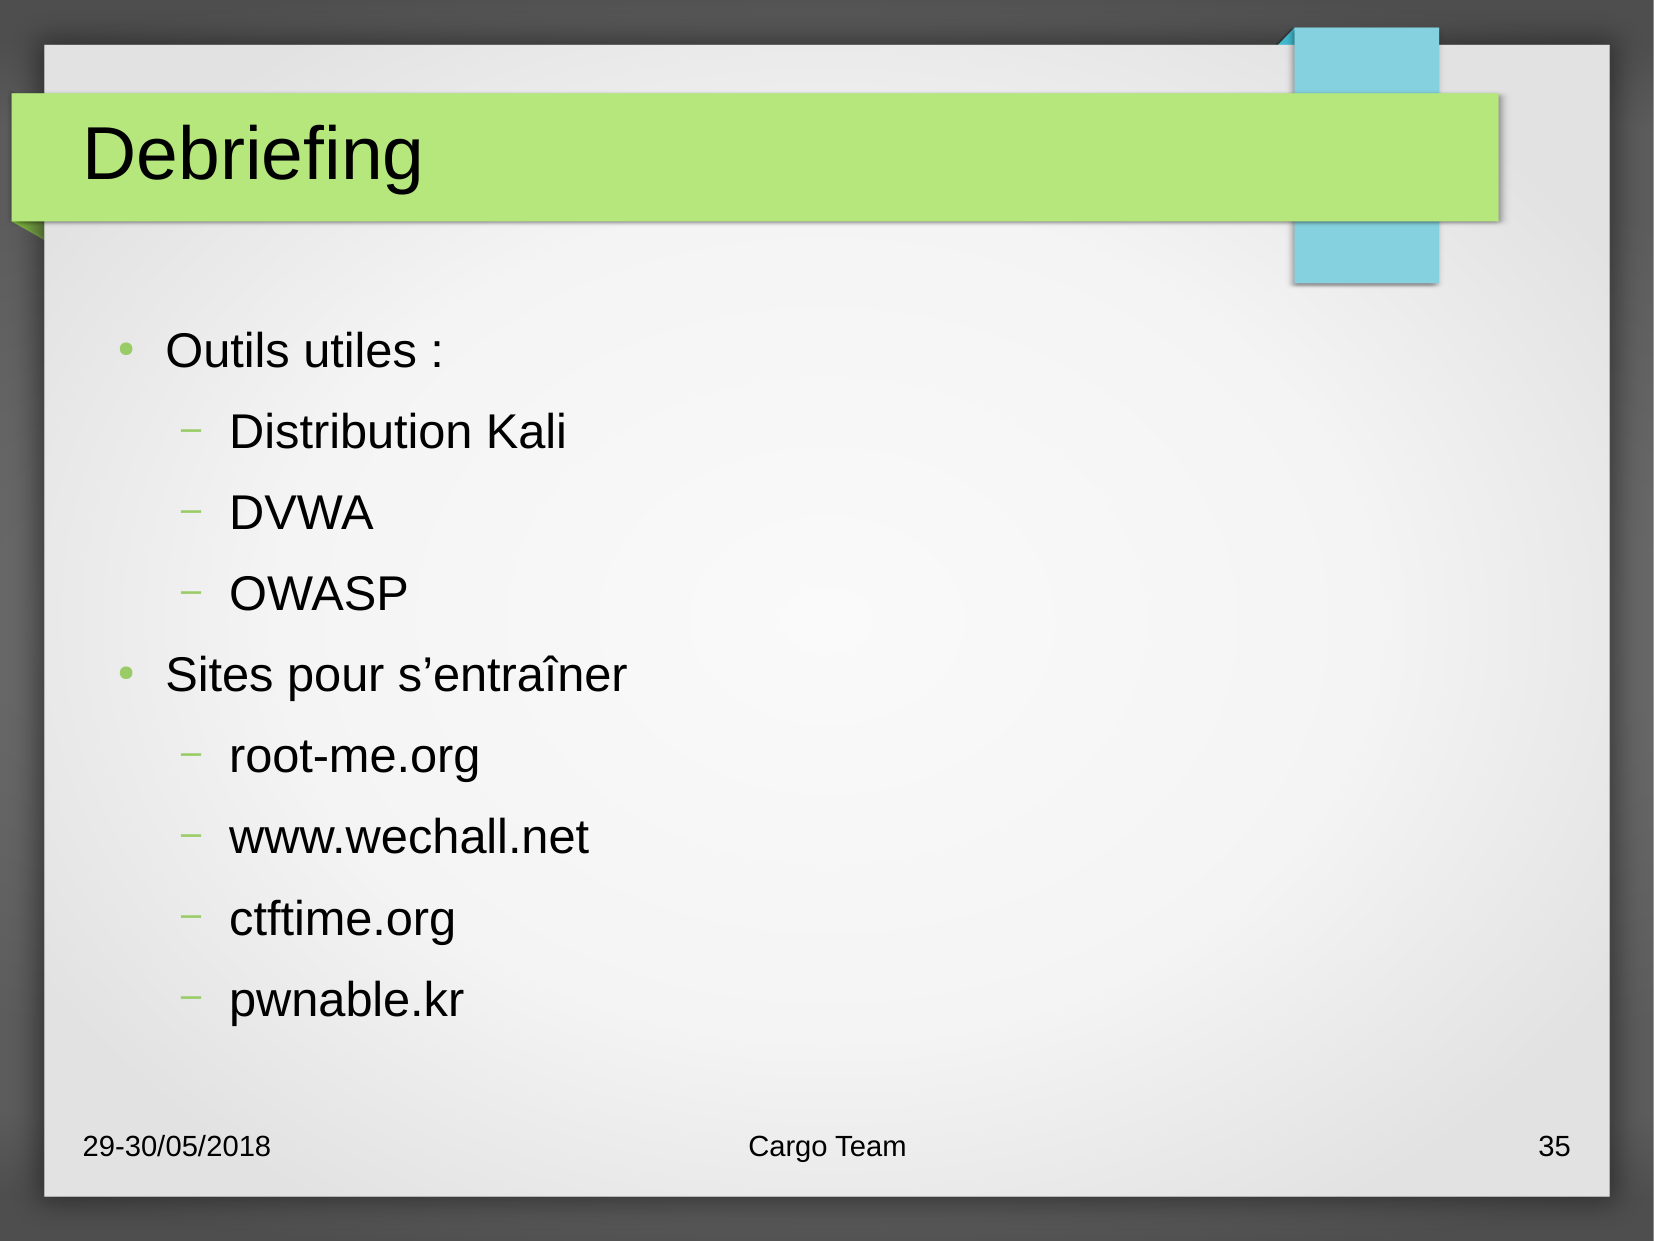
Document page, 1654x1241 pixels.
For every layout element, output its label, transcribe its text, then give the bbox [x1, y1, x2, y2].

picture [0, 0, 1654, 1241]
title Debriefing [82, 94, 1264, 213]
text_box Outils utiles : Distribution Kali DVWA OWASP Sites pour s’entraîner root-me.org www.wechall.net ctftime.org pwnable.kr [86, 315, 1576, 1036]
